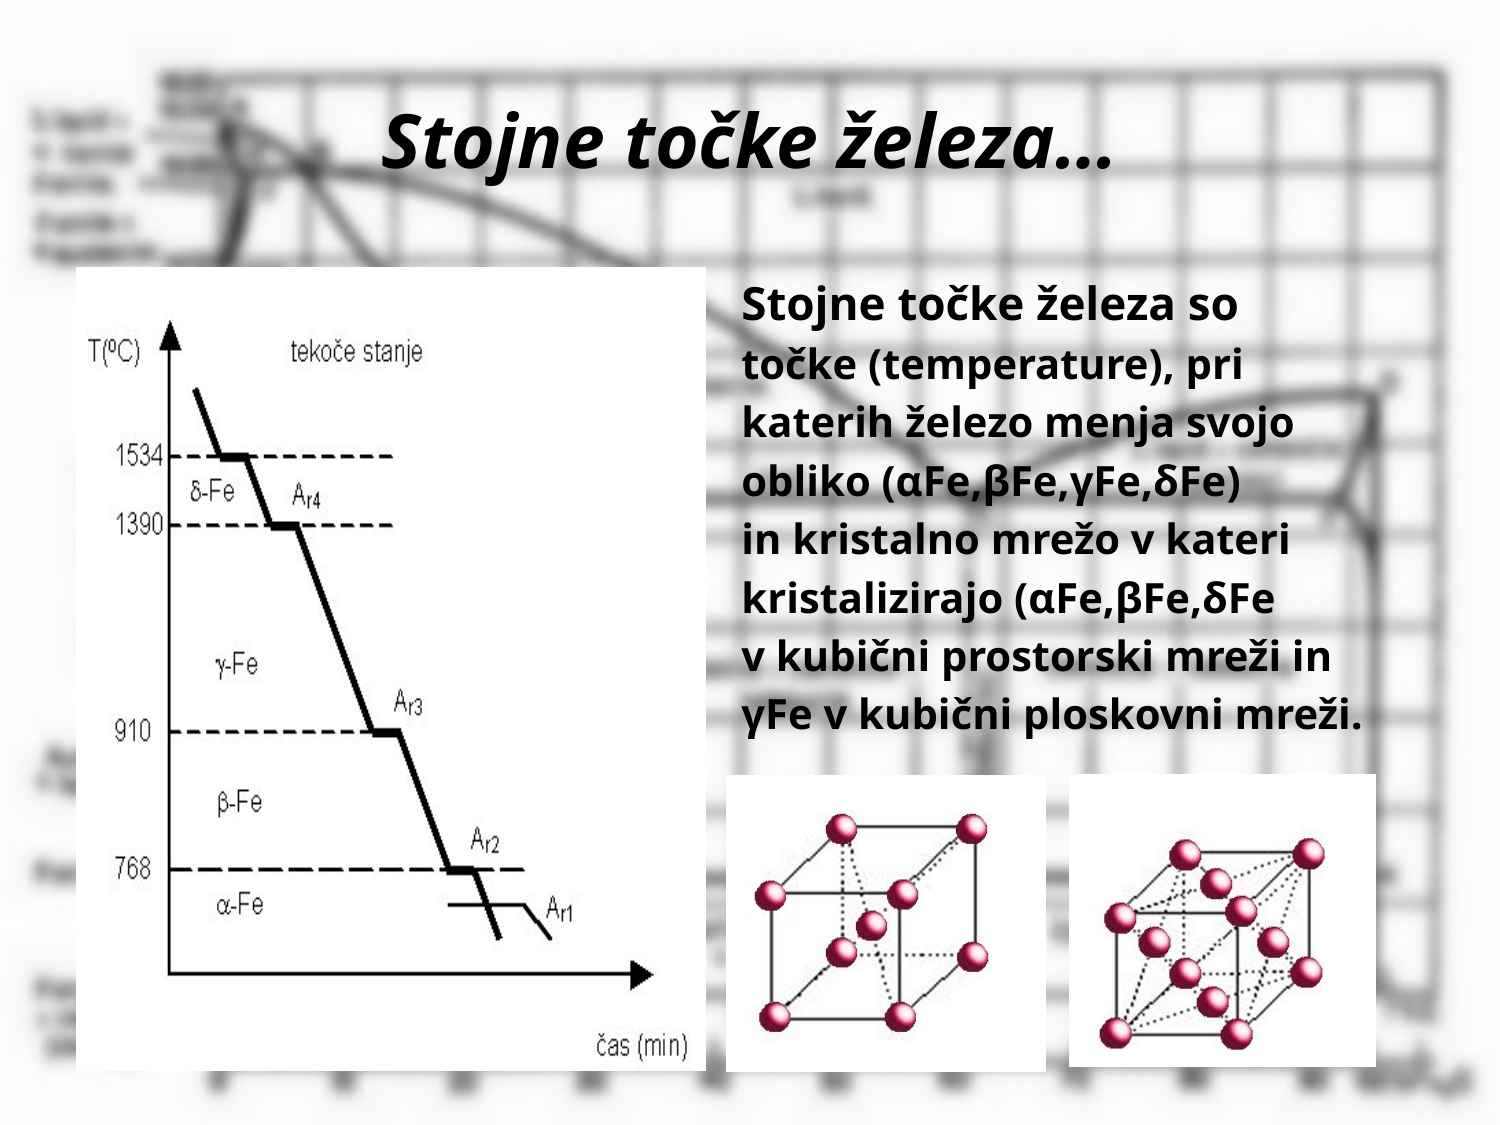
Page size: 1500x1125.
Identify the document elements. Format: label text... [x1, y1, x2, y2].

list Stojne točke železa so točke (temperature), pri katerih železo menja svojo obliko (αFe,βFe,γFe,δFe) in kristalno mrežo v kateri kristalizirajo (αFe,βFe,δFe v kubični prostorski mreži in γFe v kubični ploskovni mreži. [726, 267, 1388, 1010]
title Stojne točke železa… [75, 45, 1425, 233]
picture [0, 0, 1500, 1125]
